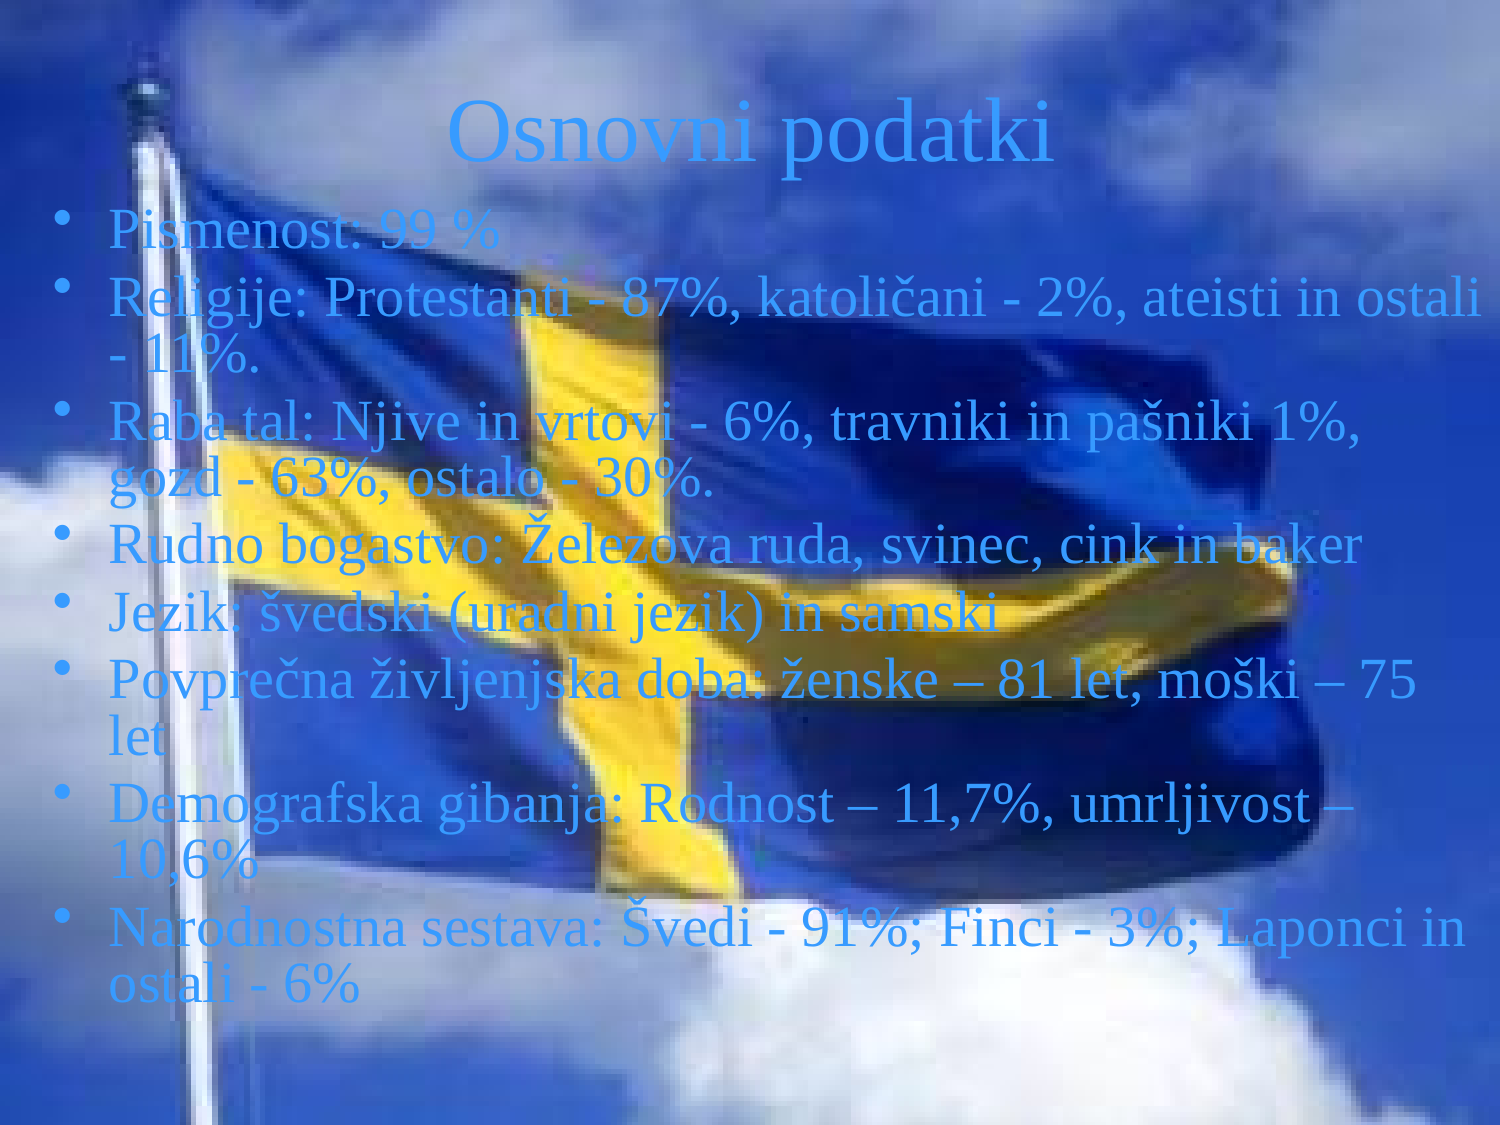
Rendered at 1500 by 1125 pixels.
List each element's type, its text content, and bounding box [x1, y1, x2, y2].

picture [0, 0, 1500, 1125]
title Osnovni podatki [76, 31, 1427, 196]
list Pismenost: 99 % Religije: Protestanti - 87%, katoličani - 2%, ateisti in ostali - 11%. Raba tal: Njive in vrtovi - 6%, travniki in pašniki 1%, gozd - 63%, ostalo - 30%. Rudno bogastvo: Železova ruda, svinec, cink in baker Jezik: švedski (uradni jezik) in samski Povprečna življenjska doba: ženske – 81 let, moški – 75 let Demografska gibanja: Rodnost – 11,7%, umrljivost – 10,6% Narodnostna sestava: Švedi - 91%; Finci - 3%; Laponci in ostali - 6% [37, 196, 1500, 1093]
